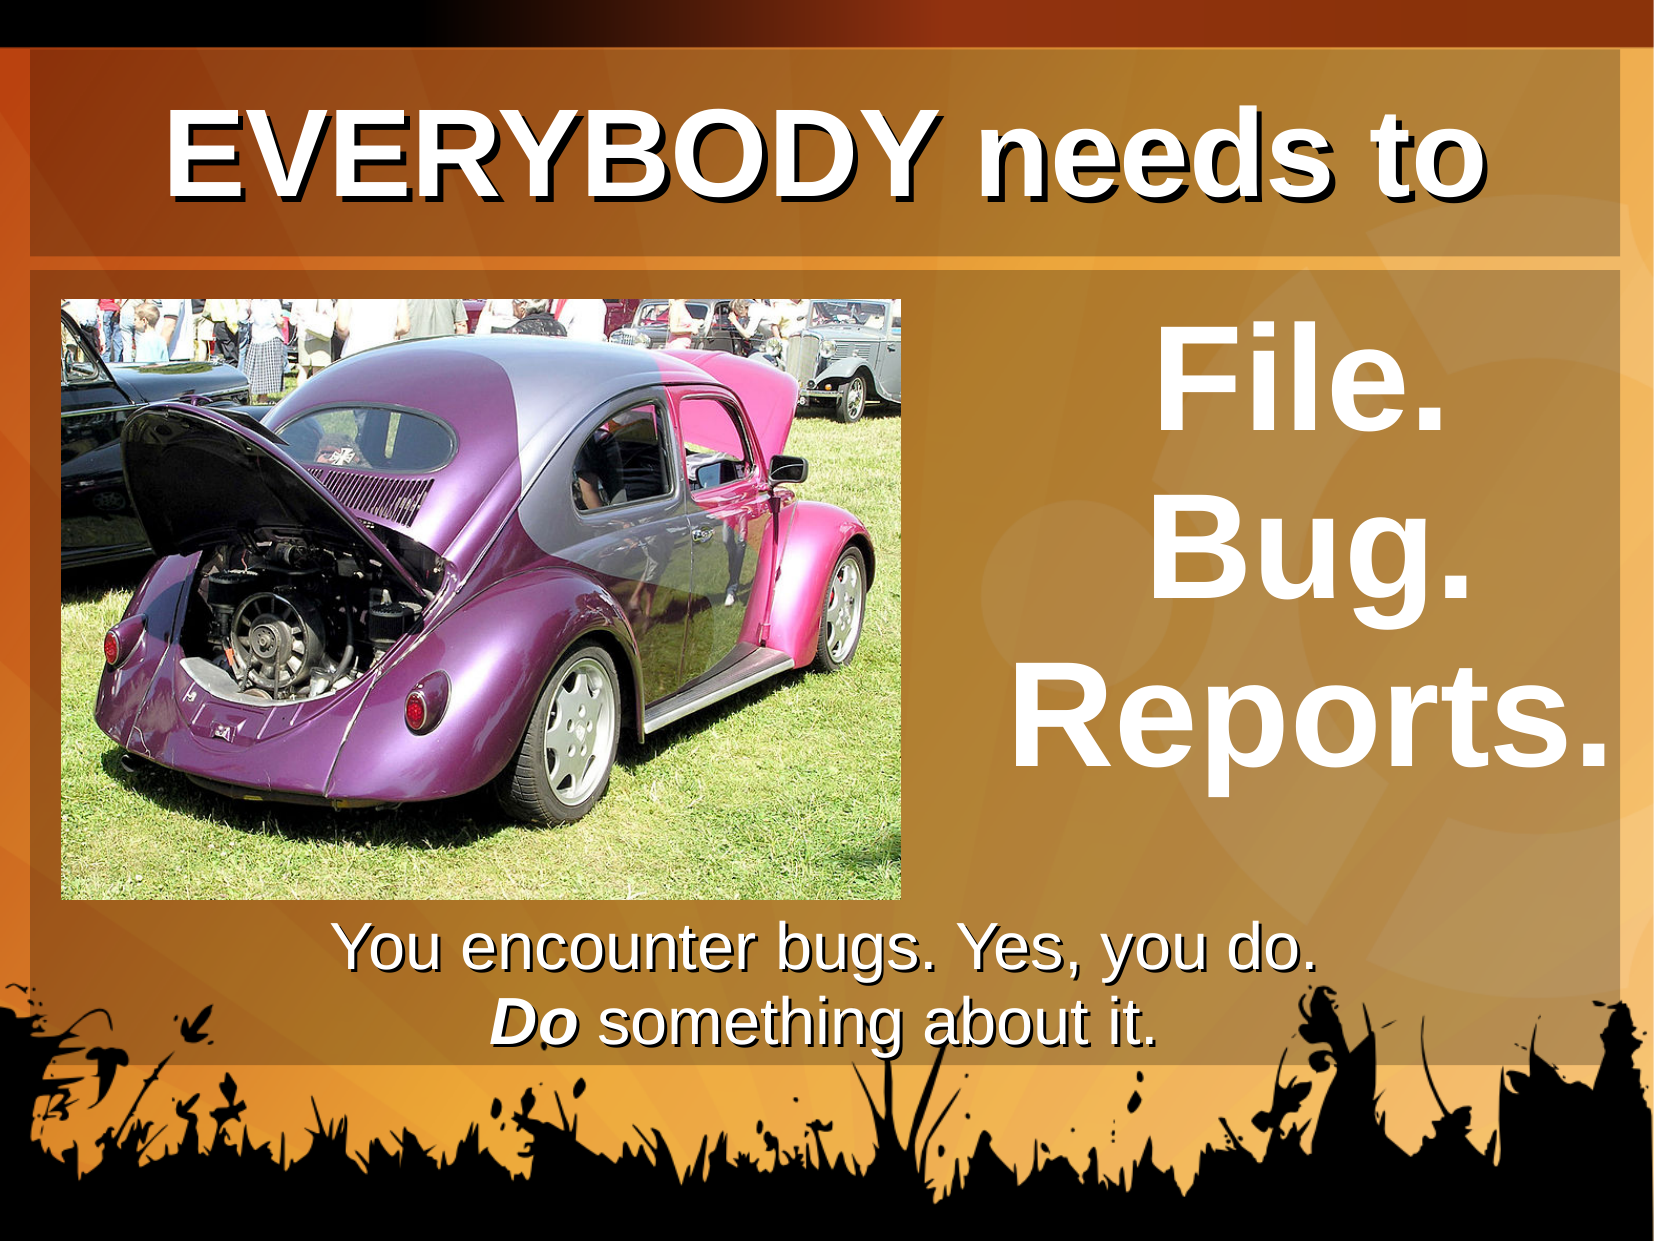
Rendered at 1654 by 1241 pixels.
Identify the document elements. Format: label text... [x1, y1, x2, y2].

picture [0, 0, 1654, 1241]
title EVERYBODY needs to [30, 49, 1621, 257]
subtitle File. Bug. Reports. You encounter bugs. Yes, you do. Do something about it. [30, 270, 1621, 1066]
